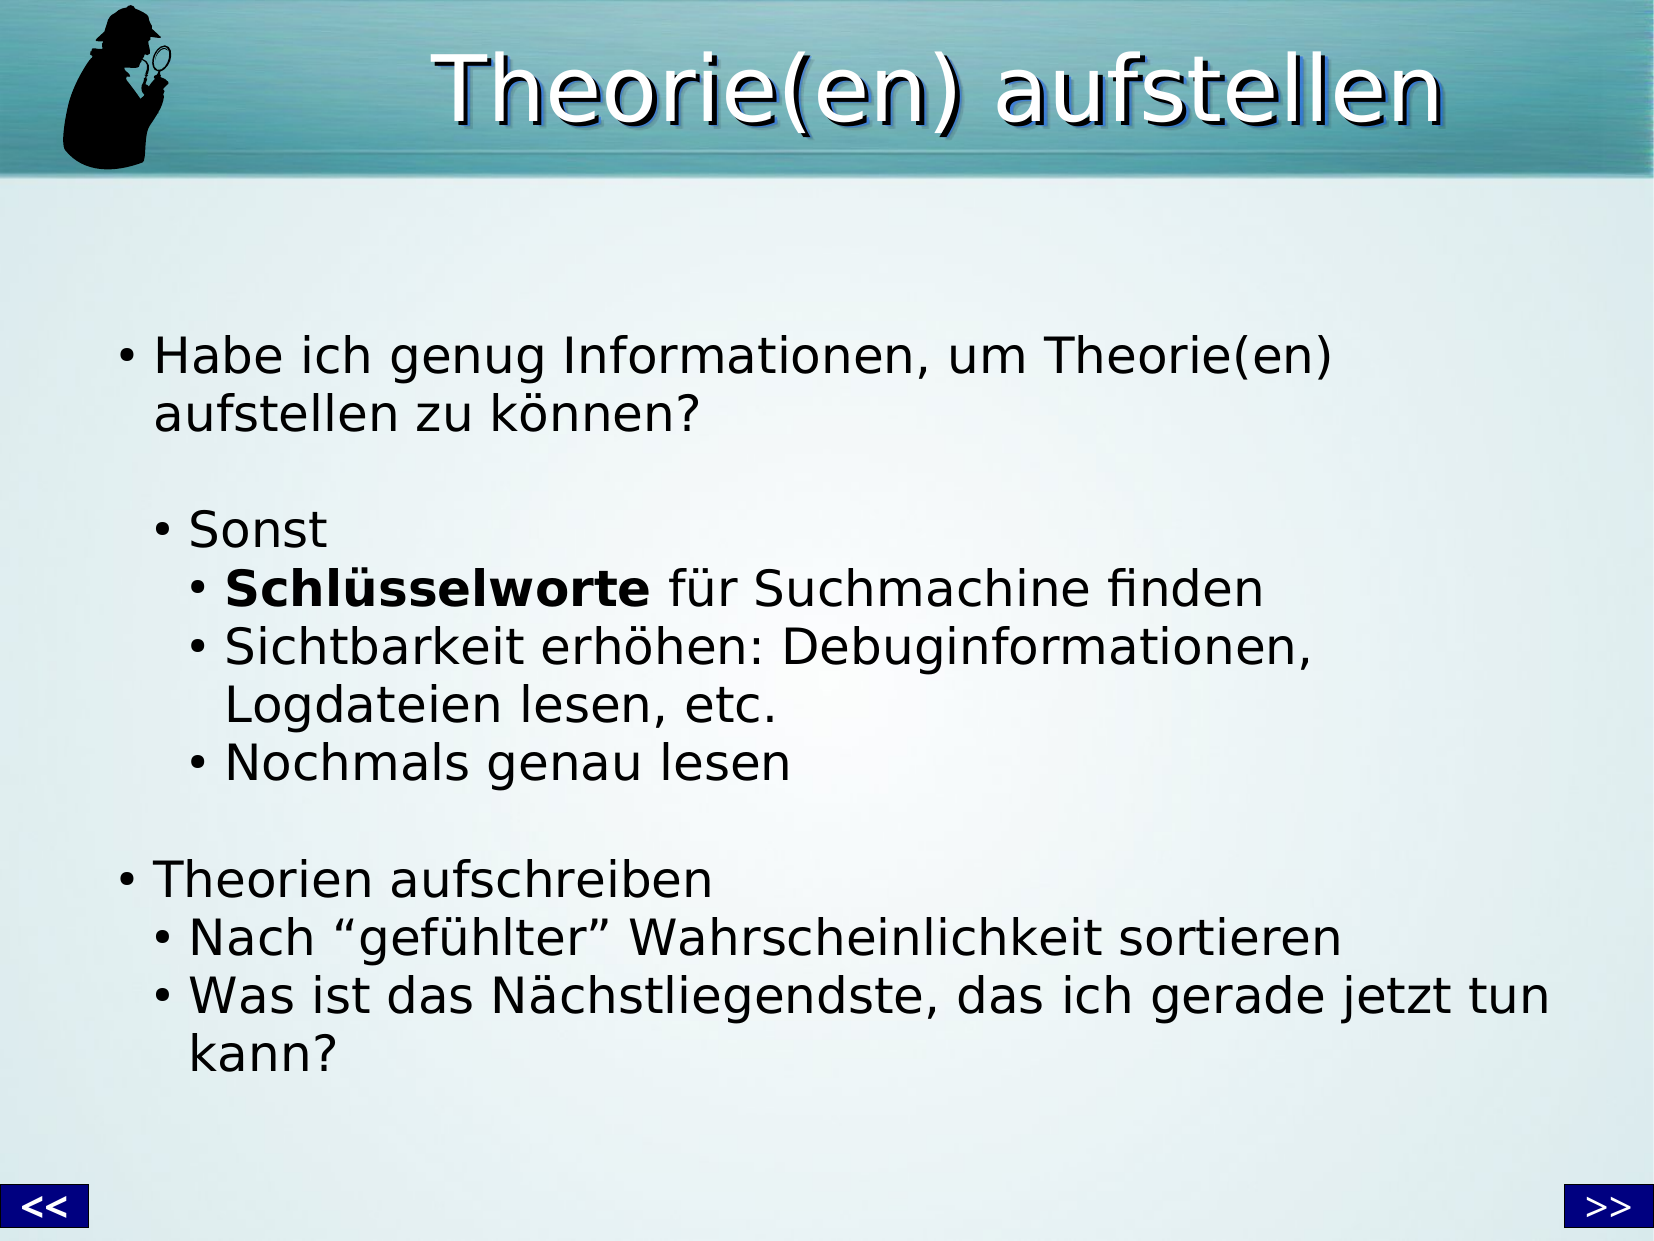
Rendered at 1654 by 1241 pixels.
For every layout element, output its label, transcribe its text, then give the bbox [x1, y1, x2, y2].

picture [0, 0, 1654, 1241]
title Theorie(en) aufstellen [224, 2, 1654, 178]
text_box Habe ich genug Informationen, um Theorie(en) aufstellen zu können? Sonst Schlüsselworte für Suchmachine finden Sichtbarkeit erhöhen: Debuginformationen, Logdateien lesen, etc. Nochmals genau lesen Theorien aufschreiben Nach “gefühlter” Wahrscheinlichkeit sortieren Was ist das Nächstliegendste, das ich gerade jetzt tun kann? [47, 234, 1595, 1176]
